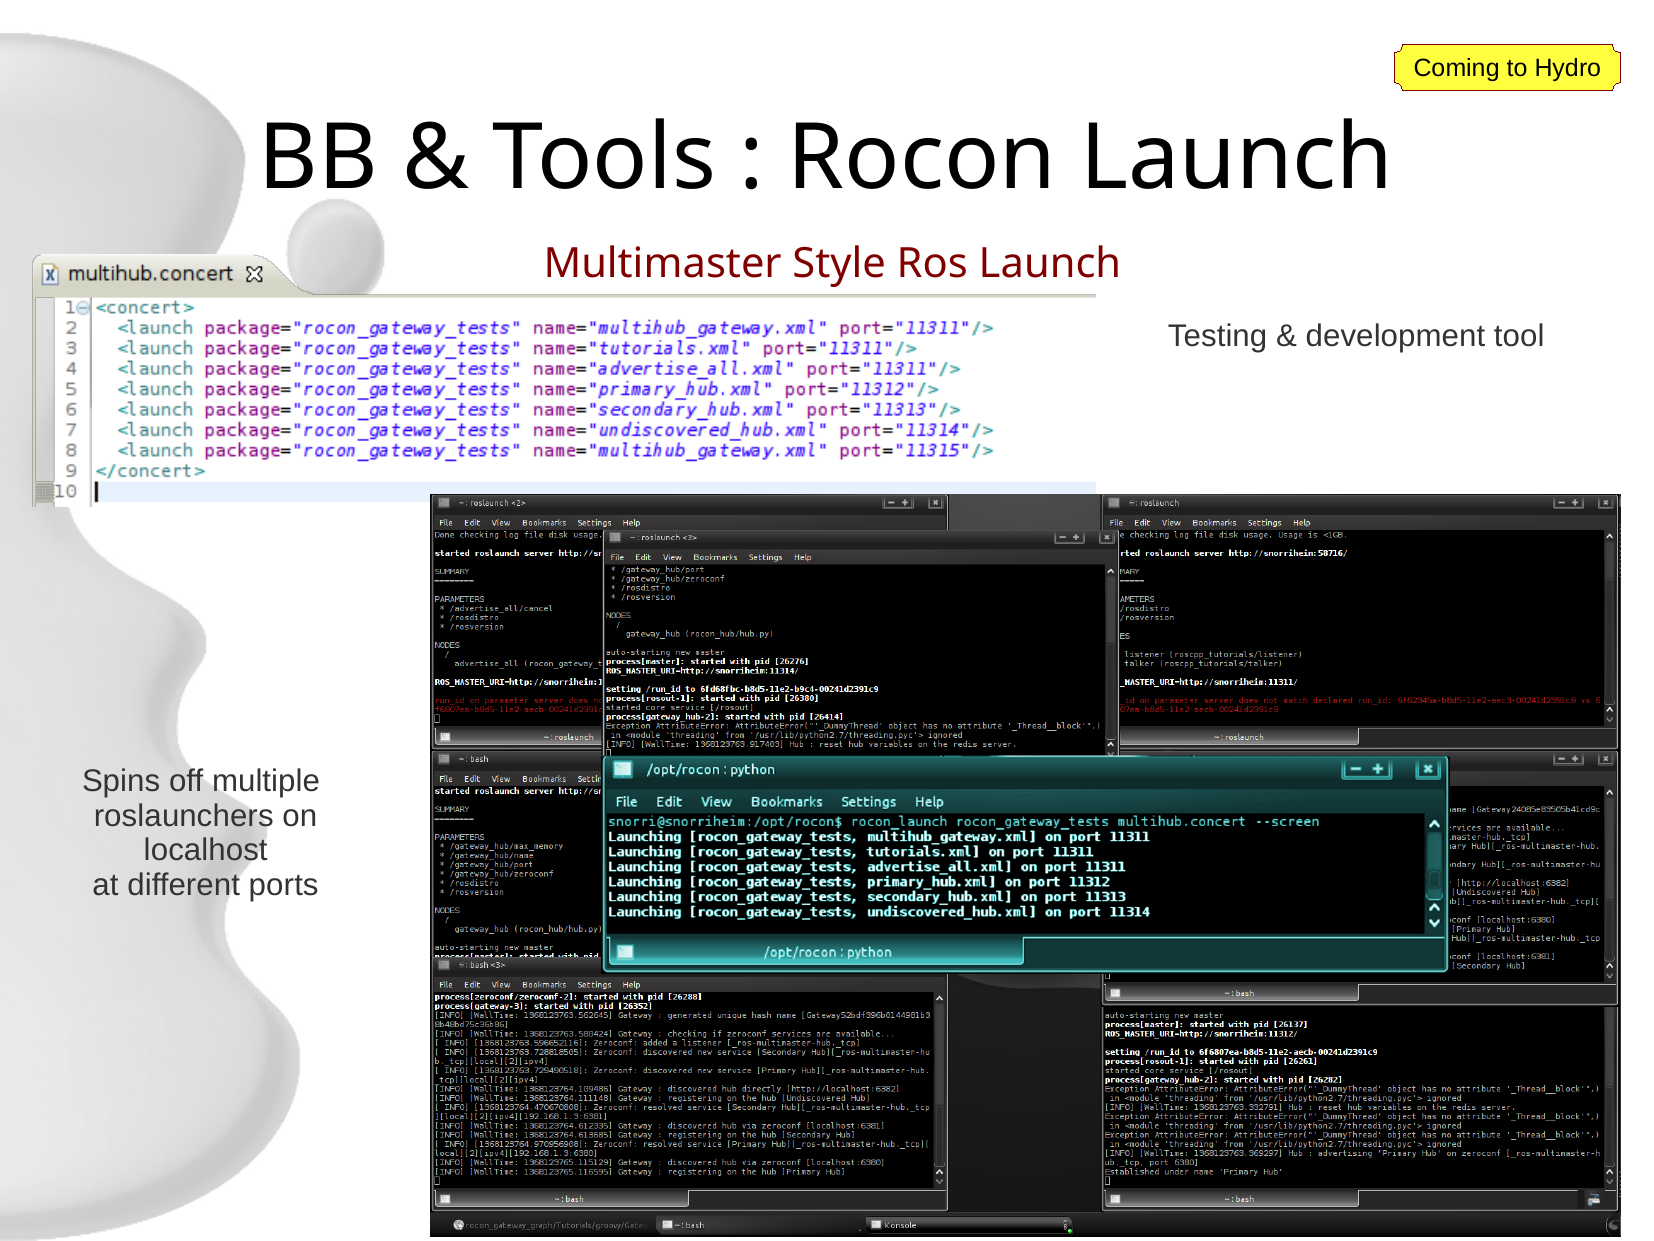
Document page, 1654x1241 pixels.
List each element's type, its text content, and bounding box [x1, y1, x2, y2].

text_box Spins off multiple roslaunchers on localhost at different ports [67, 755, 346, 910]
text_box Multimaster Style Ros Launch [360, 225, 1306, 288]
text_box Coming to Hydro [1394, 44, 1621, 91]
picture [0, 0, 1654, 1241]
text_box Testing & development tool [1153, 310, 1561, 361]
title BB & Tools : Rocon Launch [82, 49, 1571, 257]
